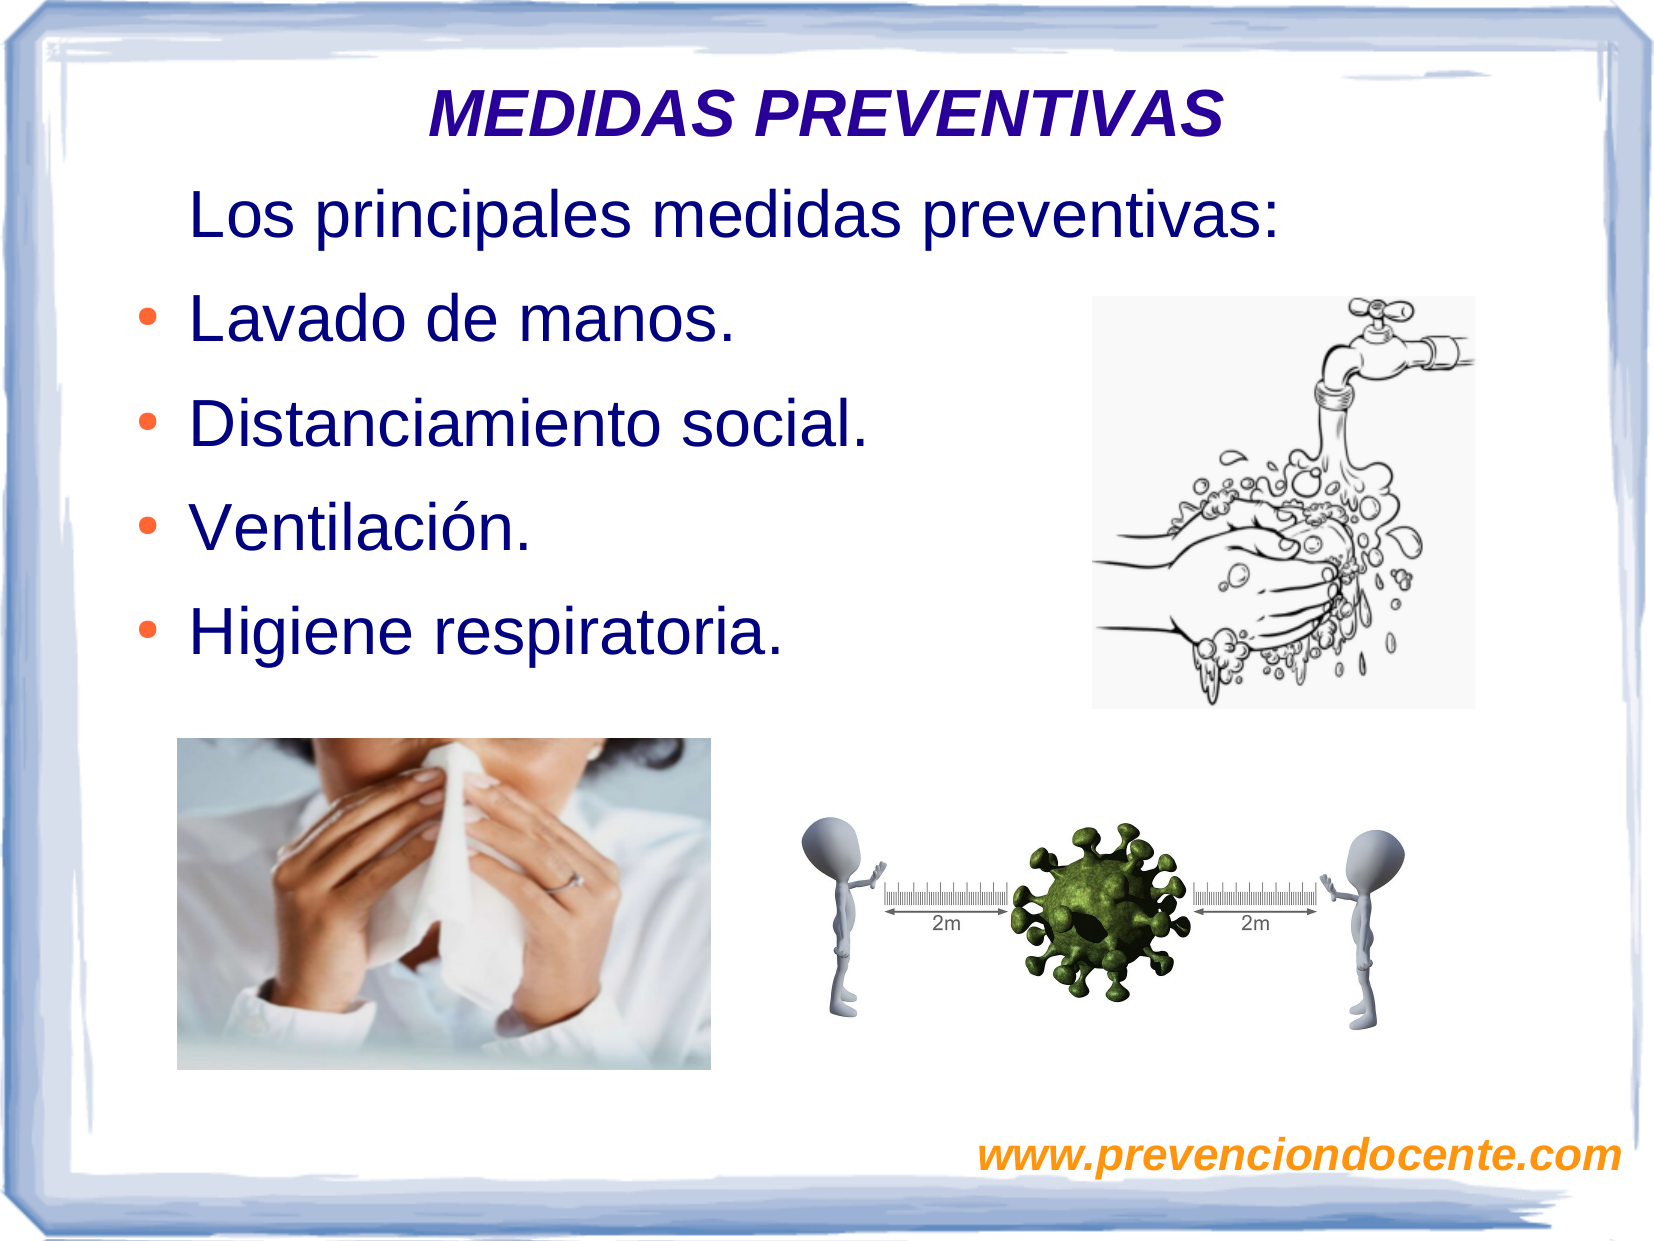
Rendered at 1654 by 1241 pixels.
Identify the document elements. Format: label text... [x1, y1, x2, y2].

picture [1092, 295, 1477, 709]
list Los principales medidas preventivas: Lavado de manos. Distanciamiento social. Ventilación. Higiene respiratoria. [118, 177, 1571, 1241]
text_box www.prevenciondocente.com [906, 1129, 1625, 1182]
picture [177, 738, 711, 1070]
picture [0, 0, 1654, 1241]
title MEDIDAS PREVENTIVAS [82, 49, 1571, 178]
picture [797, 802, 1415, 1034]
